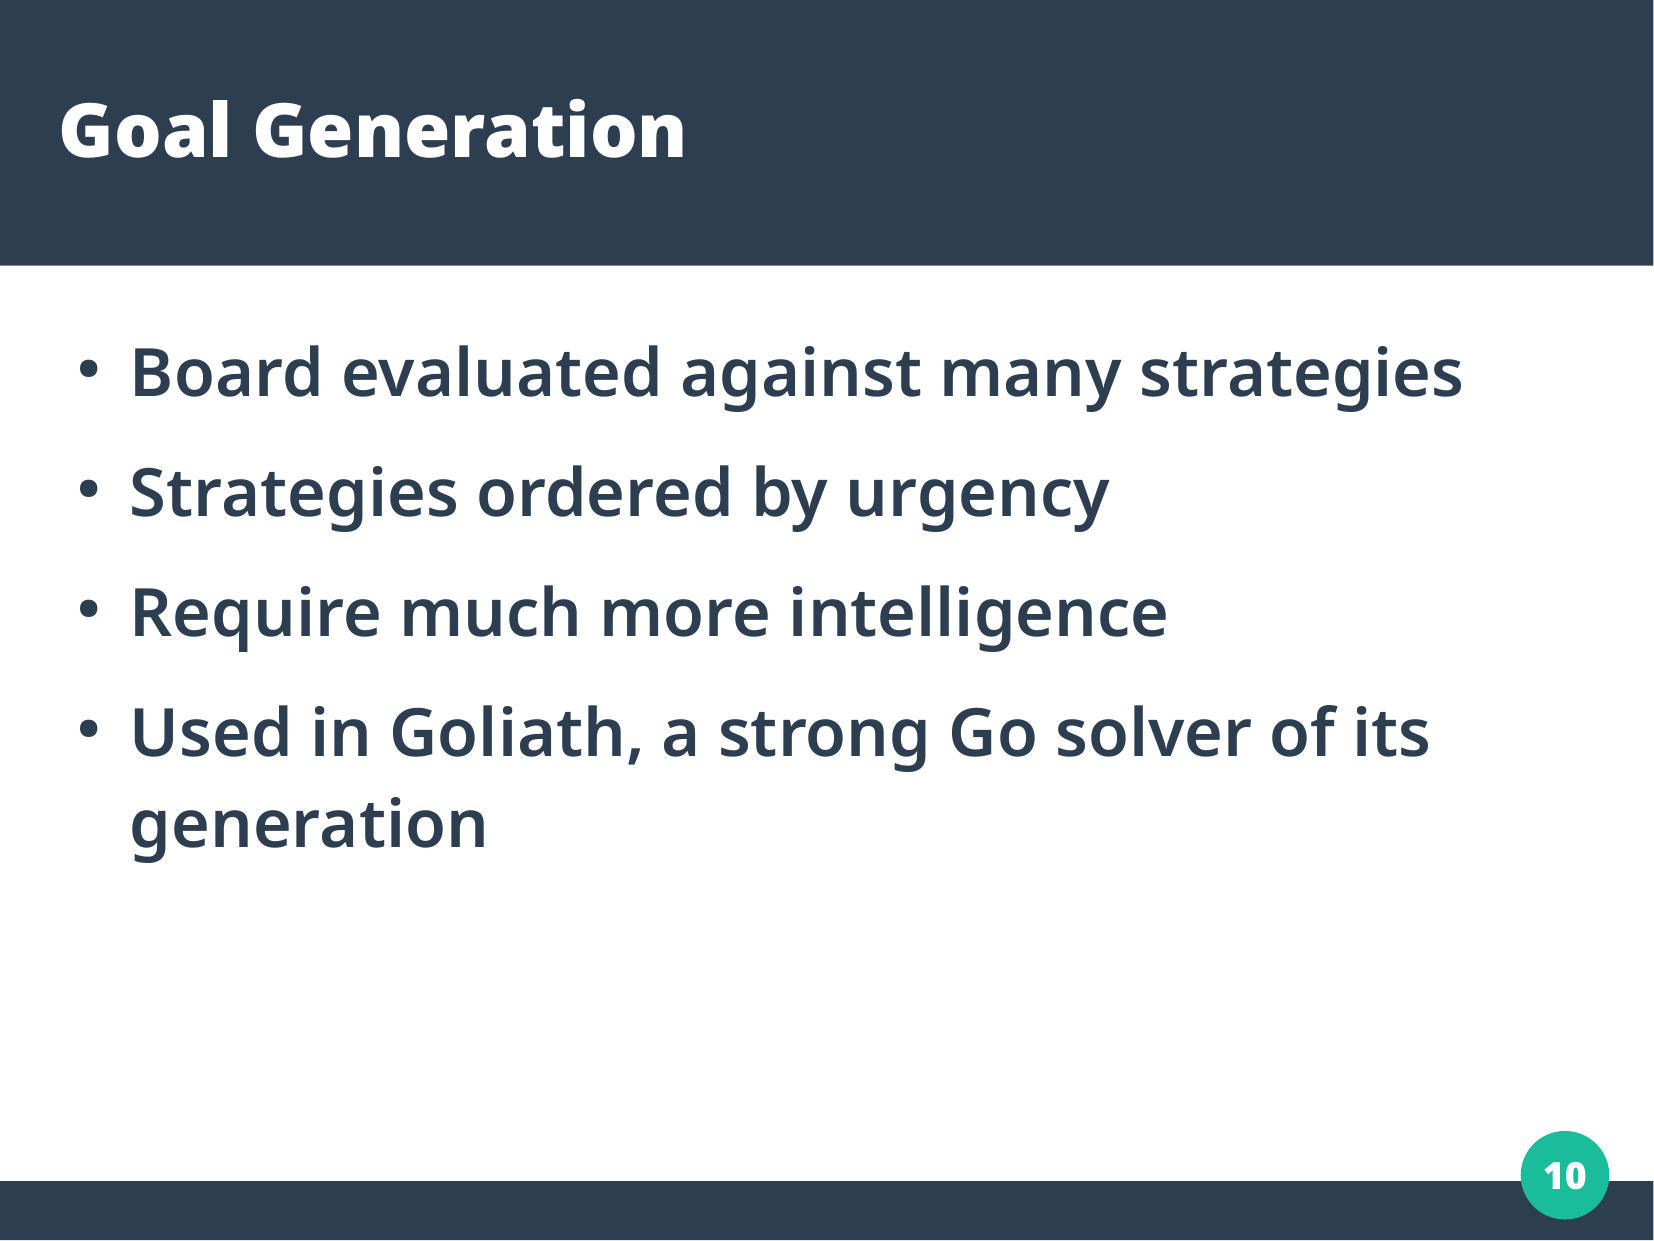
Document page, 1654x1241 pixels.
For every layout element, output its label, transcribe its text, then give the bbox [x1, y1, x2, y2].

list Board evaluated against many strategies Strategies ordered by urgency Require much more intelligence Used in Goliath, a strong Go solver of its generation [59, 324, 1595, 1152]
title Goal Generation [59, 49, 1595, 207]
